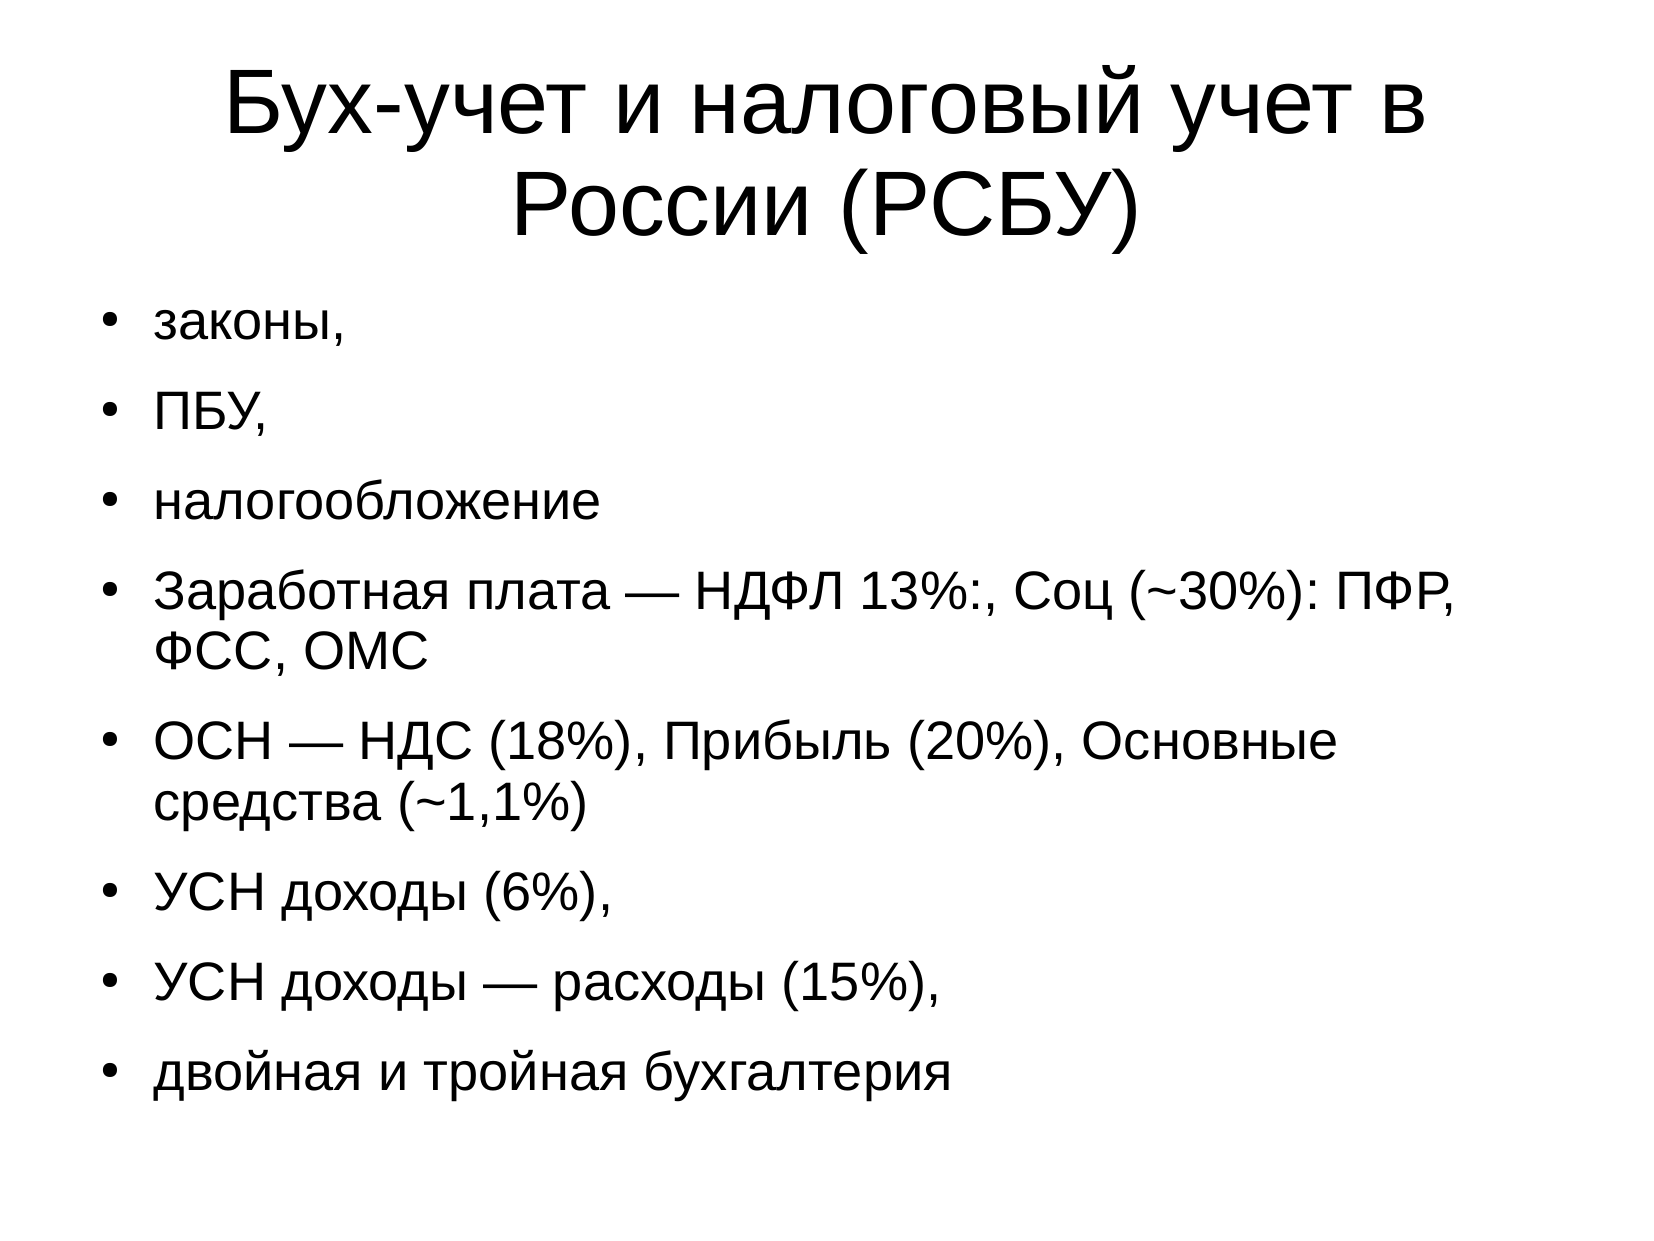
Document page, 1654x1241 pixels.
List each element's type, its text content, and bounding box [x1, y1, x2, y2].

title Бух-учет и налоговый учет в России (РСБУ) [82, 49, 1571, 257]
list законы, ПБУ, налогообложение Заработная плата — НДФЛ 13%:, Соц (~30%): ПФР, ФСС, ОМС ОСН — НДС (18%), Прибыль (20%), Основные средства (~1,1%) УСН доходы (6%), УСН доходы — расходы (15%), двойная и тройная бухгалтерия [82, 290, 1571, 1109]
